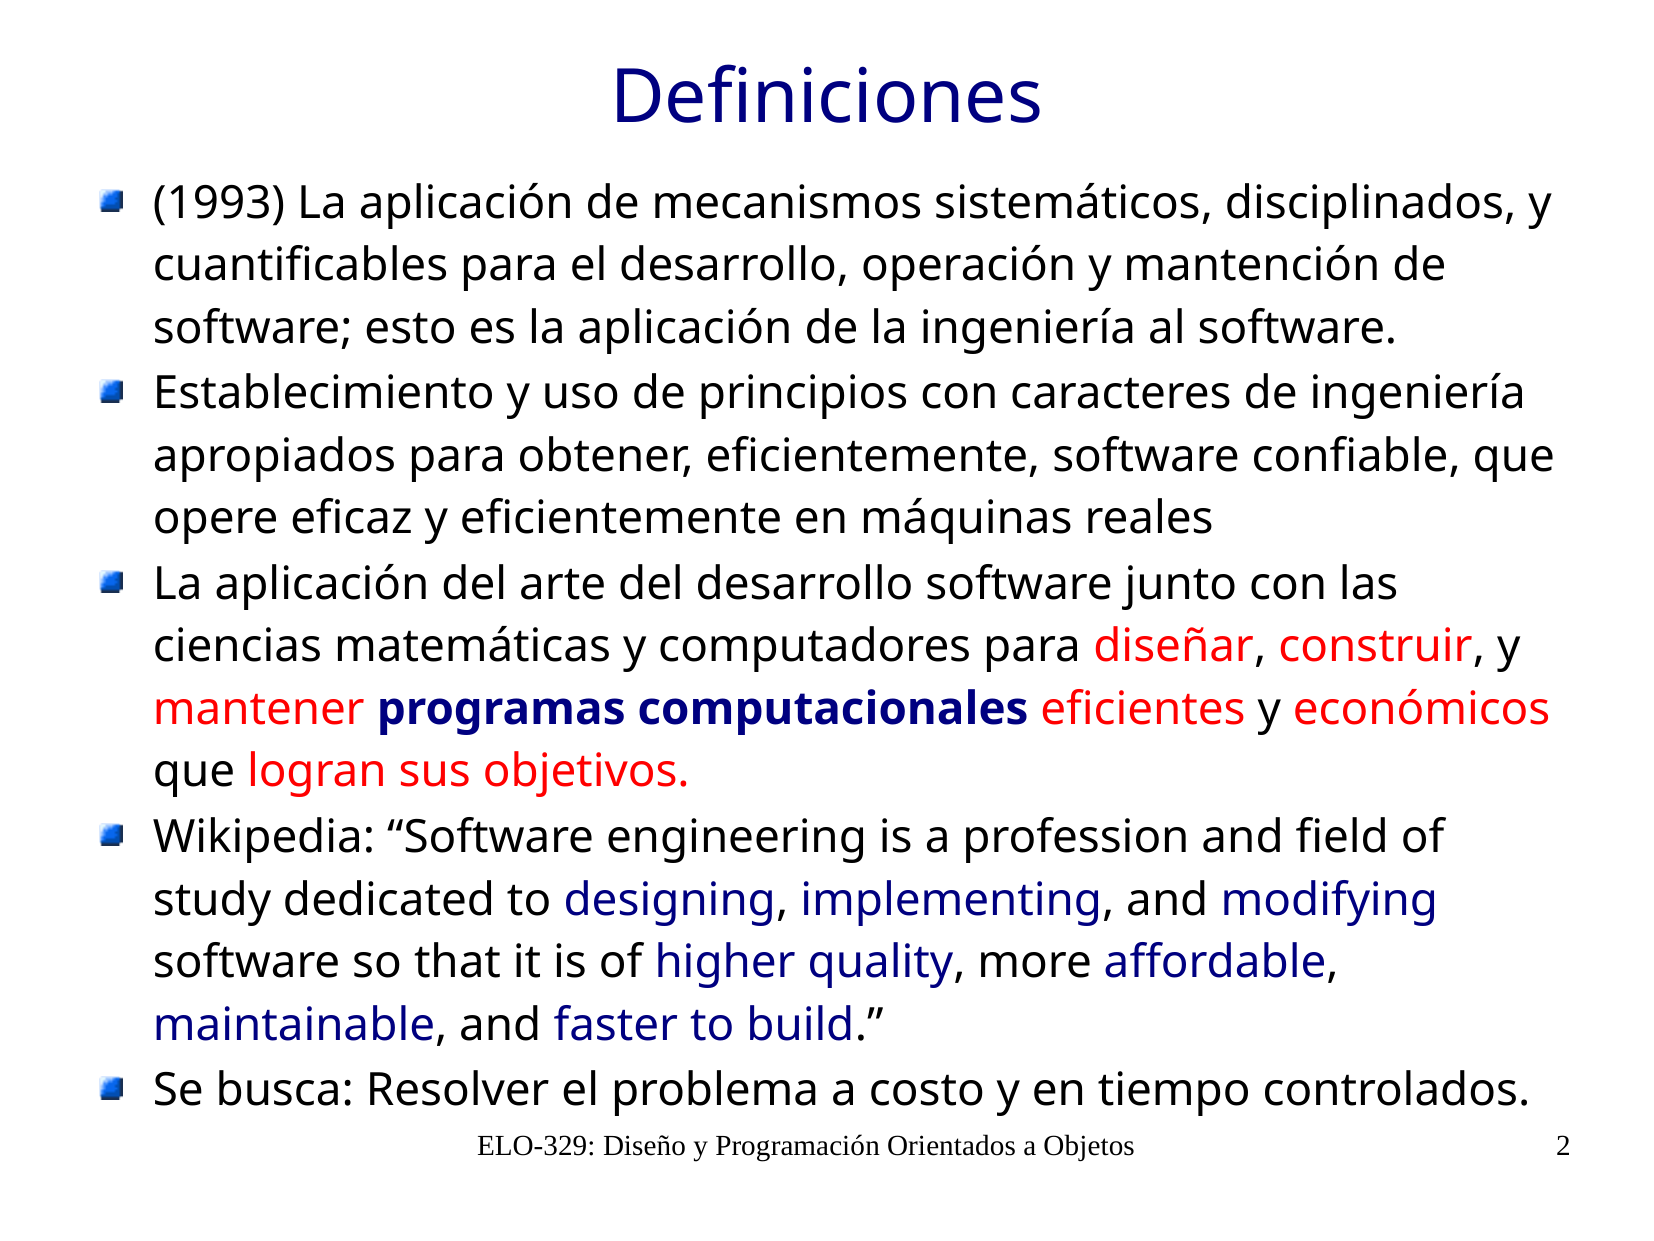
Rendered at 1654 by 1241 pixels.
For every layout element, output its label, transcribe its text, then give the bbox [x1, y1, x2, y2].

title Definiciones [82, 43, 1571, 145]
list (1993) La aplicación de mecanismos sistemáticos, disciplinados, y cuantificables para el desarrollo, operación y mantención de software; esto es la aplicación de la ingeniería al software. Establecimiento y uso de principios con caracteres de ingeniería apropiados para obtener, eficientemente, software confiable, que opere eficaz y eficientemente en máquinas reales La aplicación del arte del desarrollo software junto con las ciencias matemáticas y computadores para diseñar, construir, y mantener programas computacionales eficientes y económicos que logran sus objetivos. Wikipedia: “Software engineering is a profession and field of study dedicated to designing, implementing, and modifying software so that it is of higher quality, more affordable, maintainable, and faster to build.” Se busca: Resolver el problema a costo y en tiempo controlados. [81, 169, 1573, 1097]
